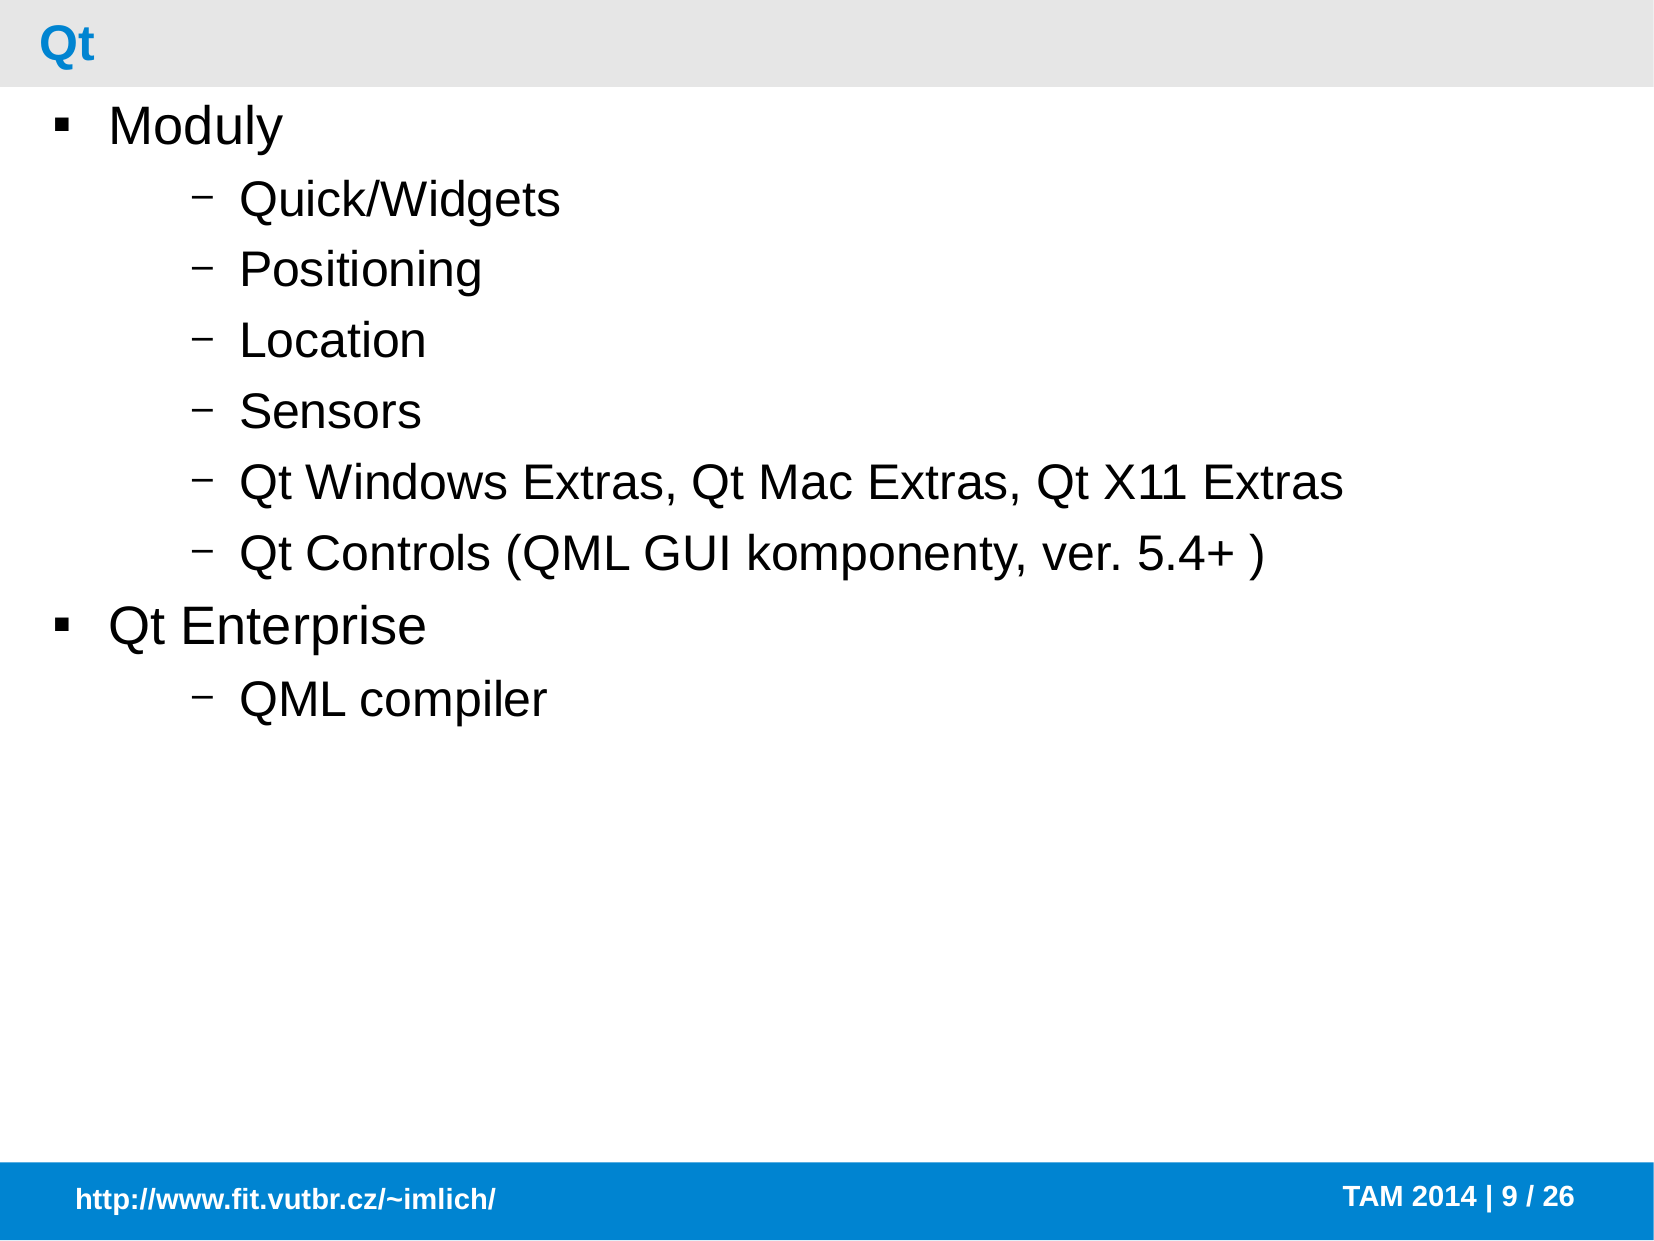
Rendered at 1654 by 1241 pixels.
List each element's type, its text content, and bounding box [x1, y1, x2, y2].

list Moduly Quick/Widgets Positioning Location Sensors Qt Windows Extras, Qt Mac Extras, Qt X11 Extras Qt Controls (QML GUI komponenty, ver. 5.4+ ) Qt Enterprise QML compiler [37, 95, 1613, 1163]
title Qt [39, 5, 1615, 81]
